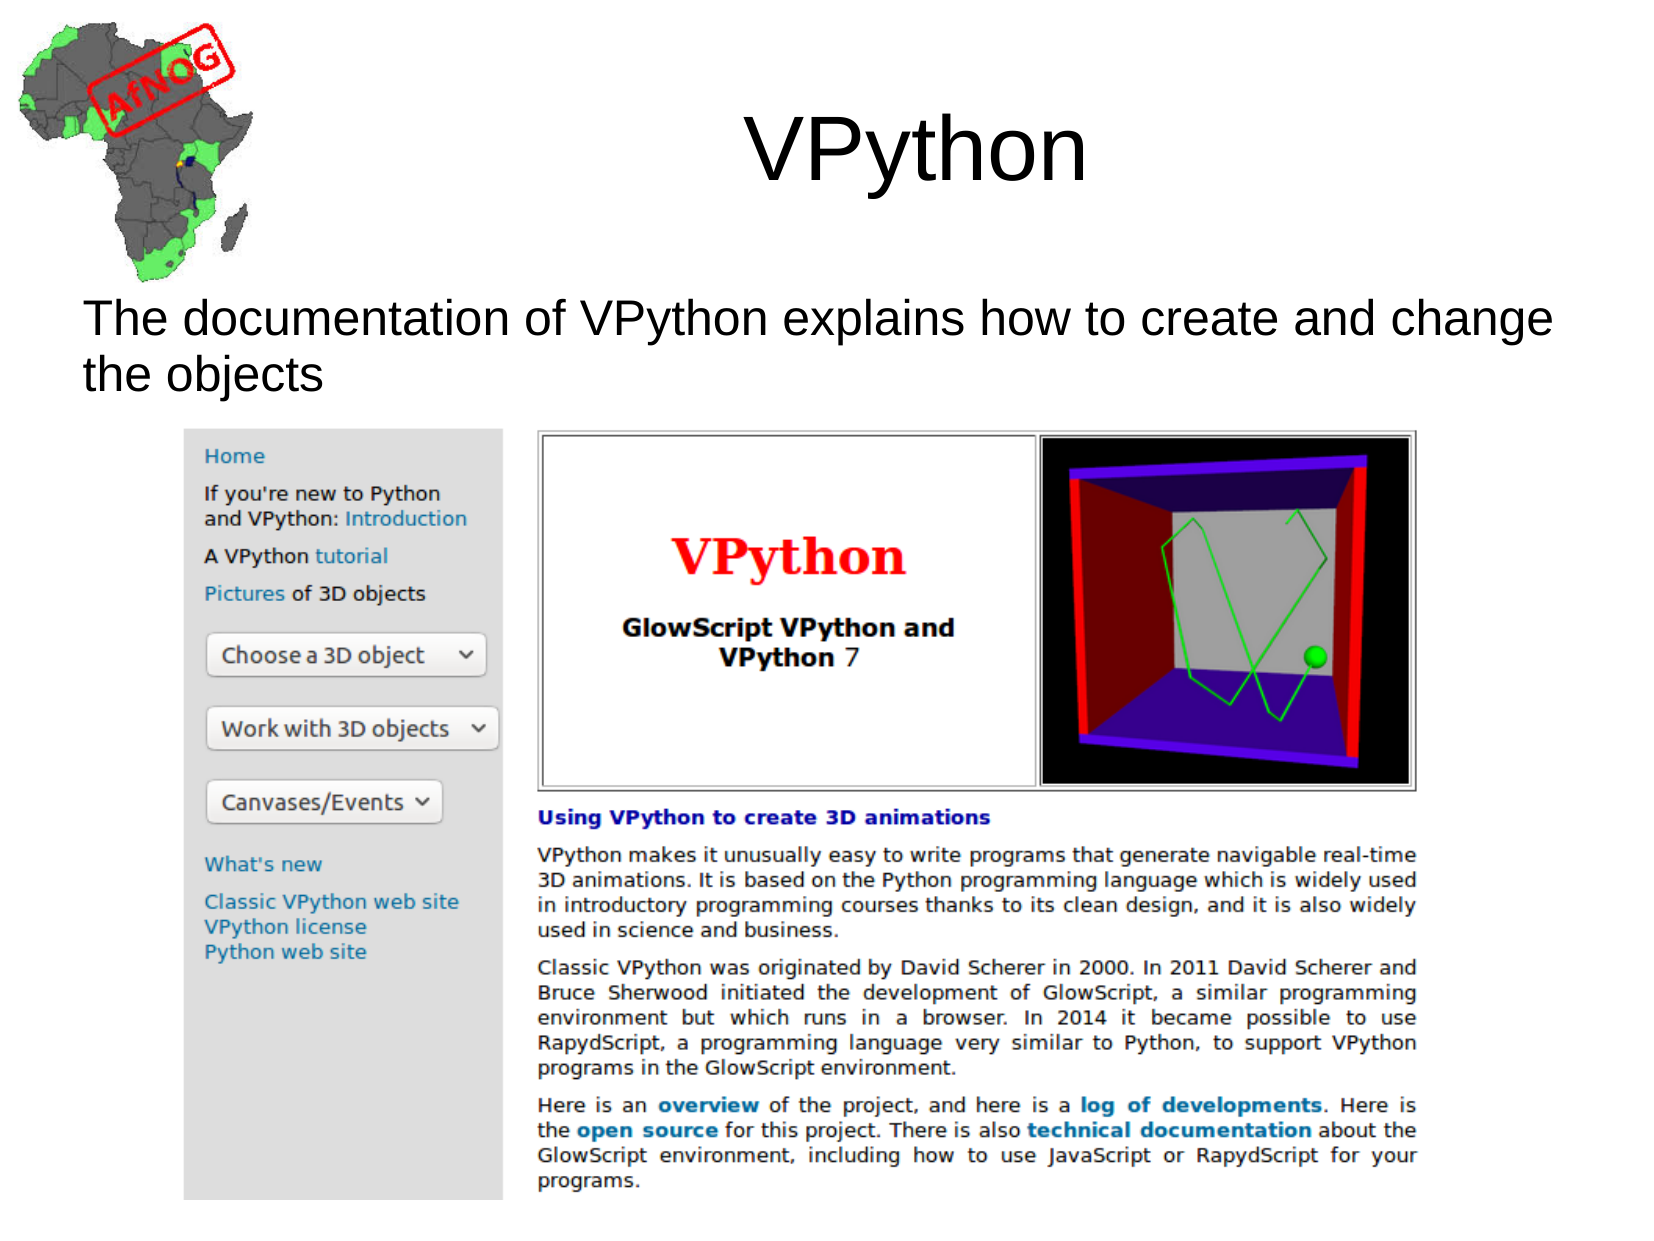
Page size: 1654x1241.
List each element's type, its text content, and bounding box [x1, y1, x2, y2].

title VPython [258, 45, 1576, 253]
list The documentation of VPython explains how to create and change the objects [82, 290, 1571, 1010]
picture [9, 0, 259, 291]
picture [170, 418, 1456, 1201]
